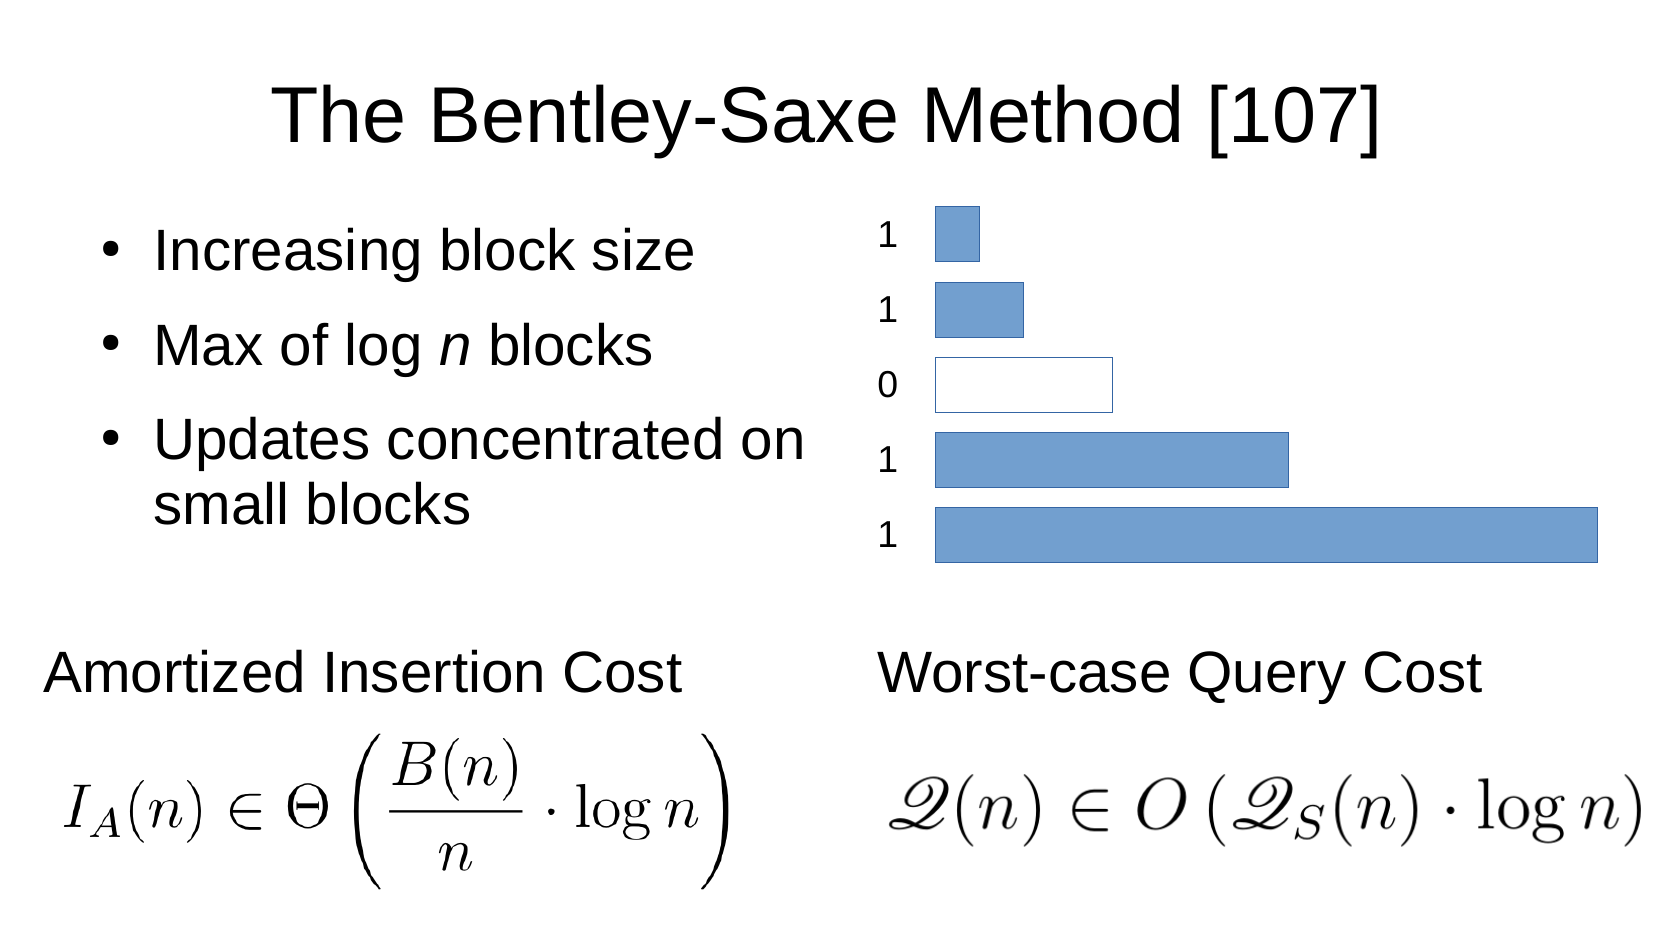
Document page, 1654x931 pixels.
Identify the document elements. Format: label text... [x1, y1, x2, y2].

text_box 1 [862, 205, 913, 263]
text_box [935, 282, 1024, 338]
picture [862, 754, 1651, 866]
text_box [935, 507, 1598, 563]
text_box [935, 206, 980, 262]
picture [28, 712, 751, 907]
text_box 1 [862, 280, 913, 338]
text_box 1 [862, 430, 913, 488]
list Increasing block size Max of log n blocks Updates concentrated on small blocks [82, 217, 809, 758]
text_box 0 [862, 355, 913, 413]
title The Bentley-Saxe Method [107] [82, 37, 1571, 193]
text_box Amortized Insertion Cost [28, 632, 697, 713]
text_box Worst-case Query Cost [862, 632, 1497, 713]
text_box [935, 357, 1113, 413]
text_box [935, 432, 1289, 488]
text_box 1 [862, 505, 913, 563]
